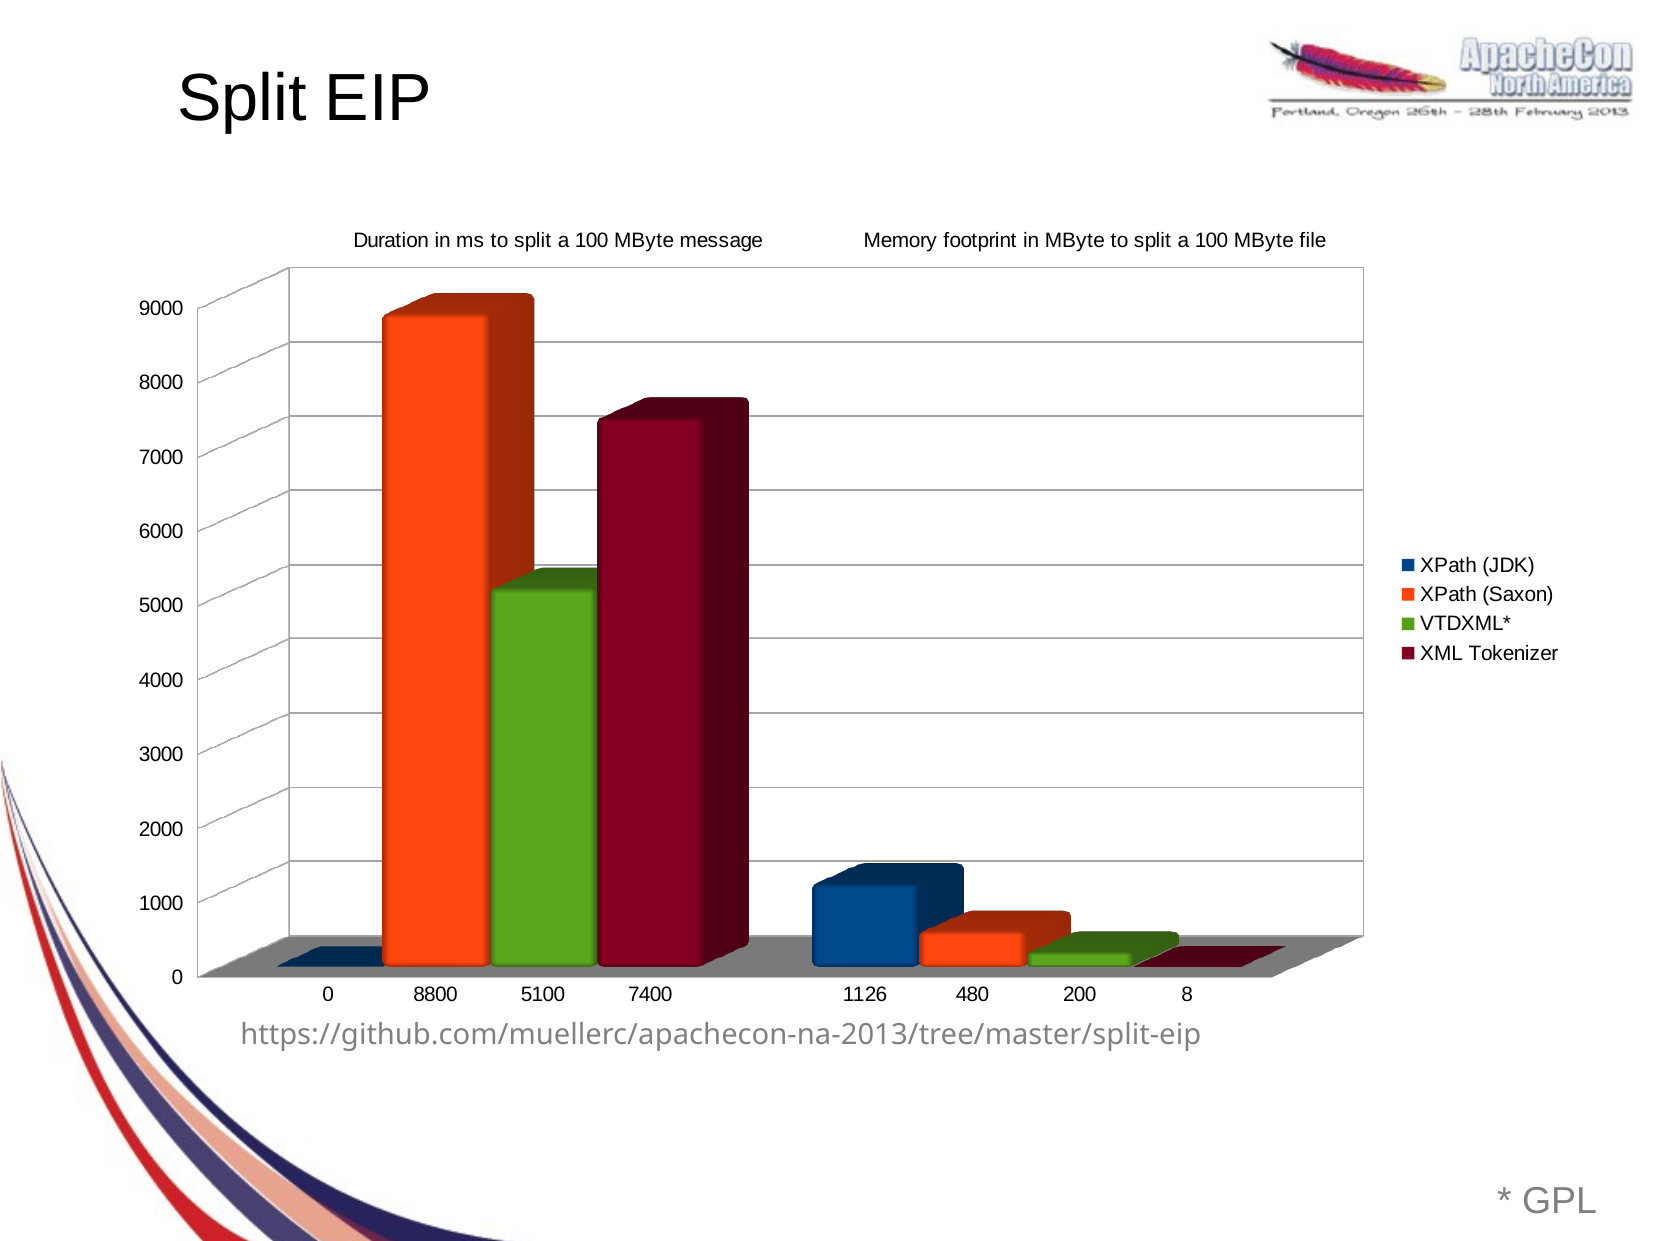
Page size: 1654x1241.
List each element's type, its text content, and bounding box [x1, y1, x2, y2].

text_box * GPL [1482, 1172, 1644, 1230]
chart [107, 213, 1578, 1007]
picture [0, 0, 1654, 1241]
title Split EIP [177, 41, 1536, 154]
text_box https://github.com/muellerc/apachecon-na-2013/tree/master/split-eip [225, 1006, 1506, 1063]
